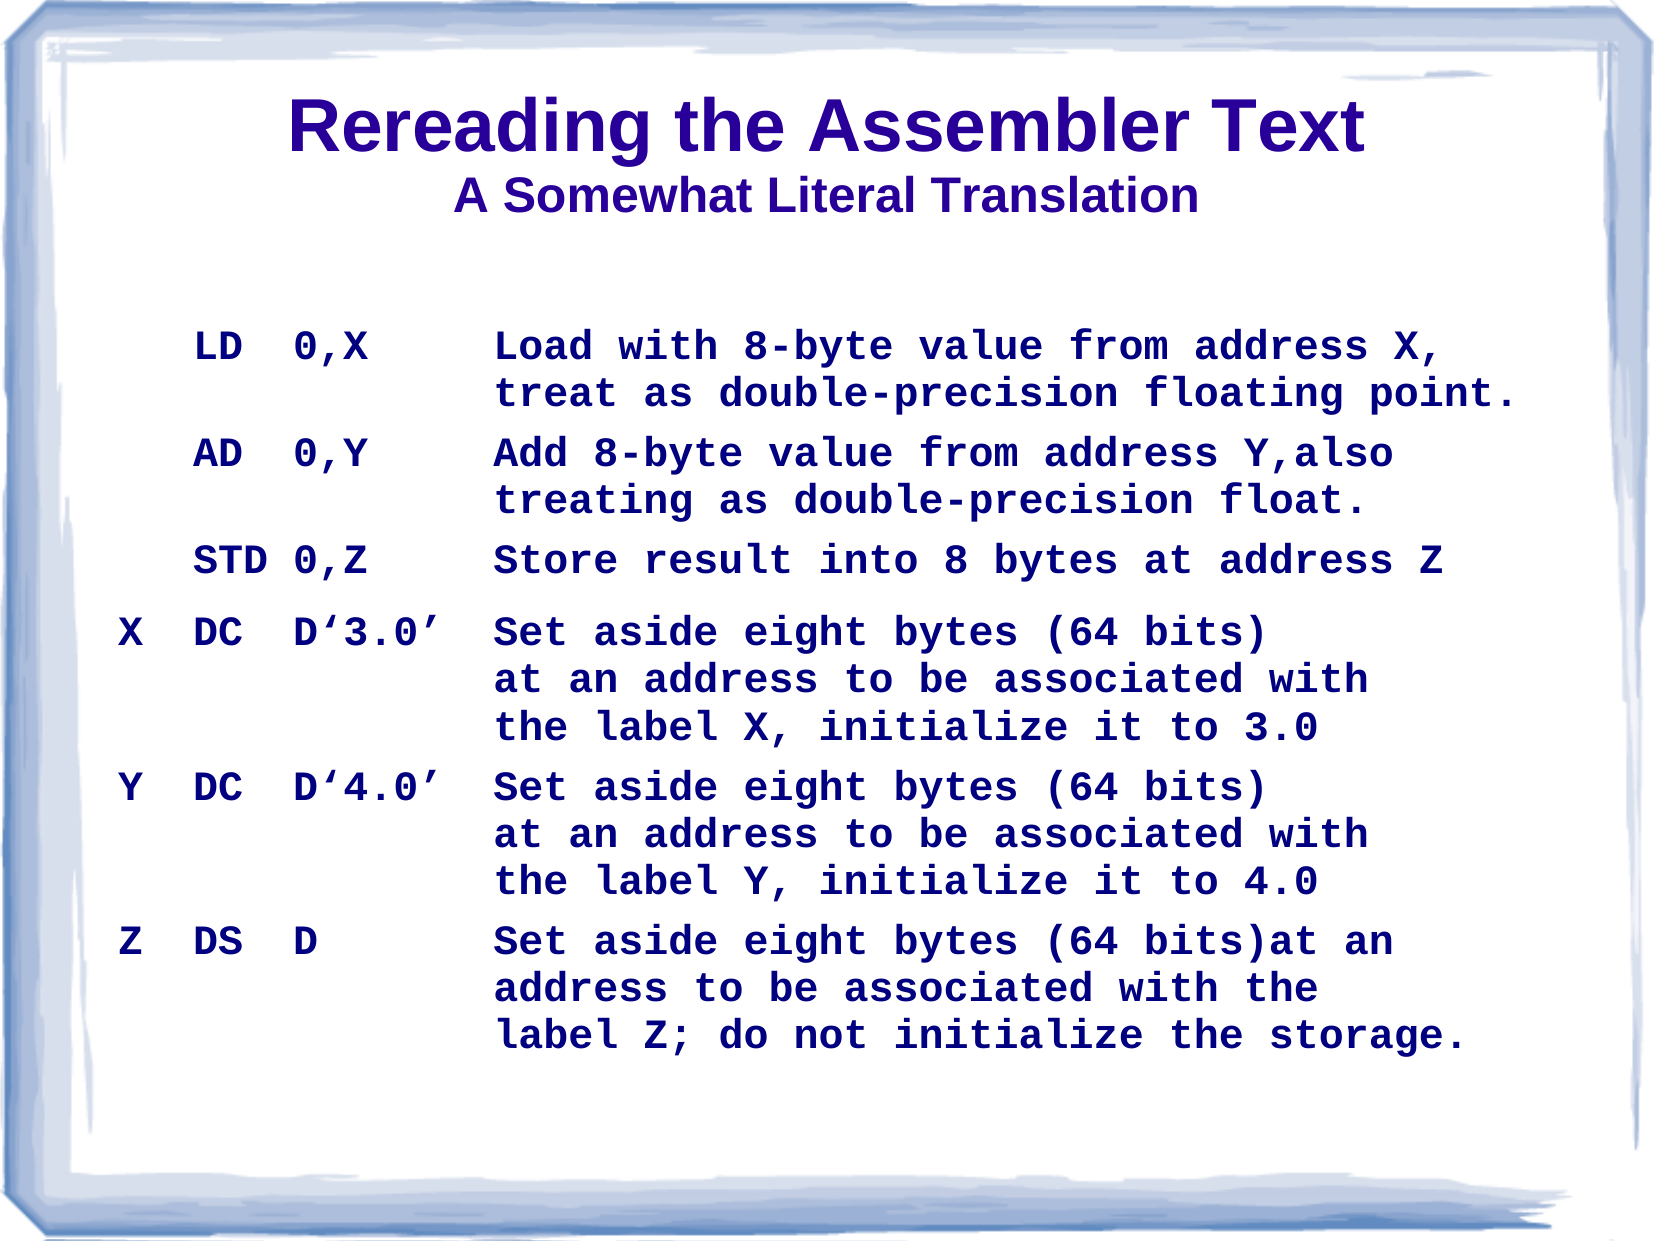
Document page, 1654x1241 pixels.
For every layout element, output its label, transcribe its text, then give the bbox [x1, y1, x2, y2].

title Rereading the Assembler Text A Somewhat Literal Translation [82, 56, 1571, 250]
list LD 0,X Load with 8-byte value from address X, treat as double-precision floating point. AD 0,Y Add 8-byte value from address Y,also treating as double-precision float. STD 0,Z Store result into 8 bytes at address Z X DC D‘3.0’ Set aside eight bytes (64 bits) at an address to be associated with the label X, initialize it to 3.0 Y DC D‘4.0’ Set aside eight bytes (64 bits) at an address to be associated with the label Y, initialize it to 4.0 Z DS D Set aside eight bytes (64 bits)at an address to be associated with the label Z; do not initialize the storage. [118, 324, 1571, 1069]
picture [0, 0, 1654, 1241]
